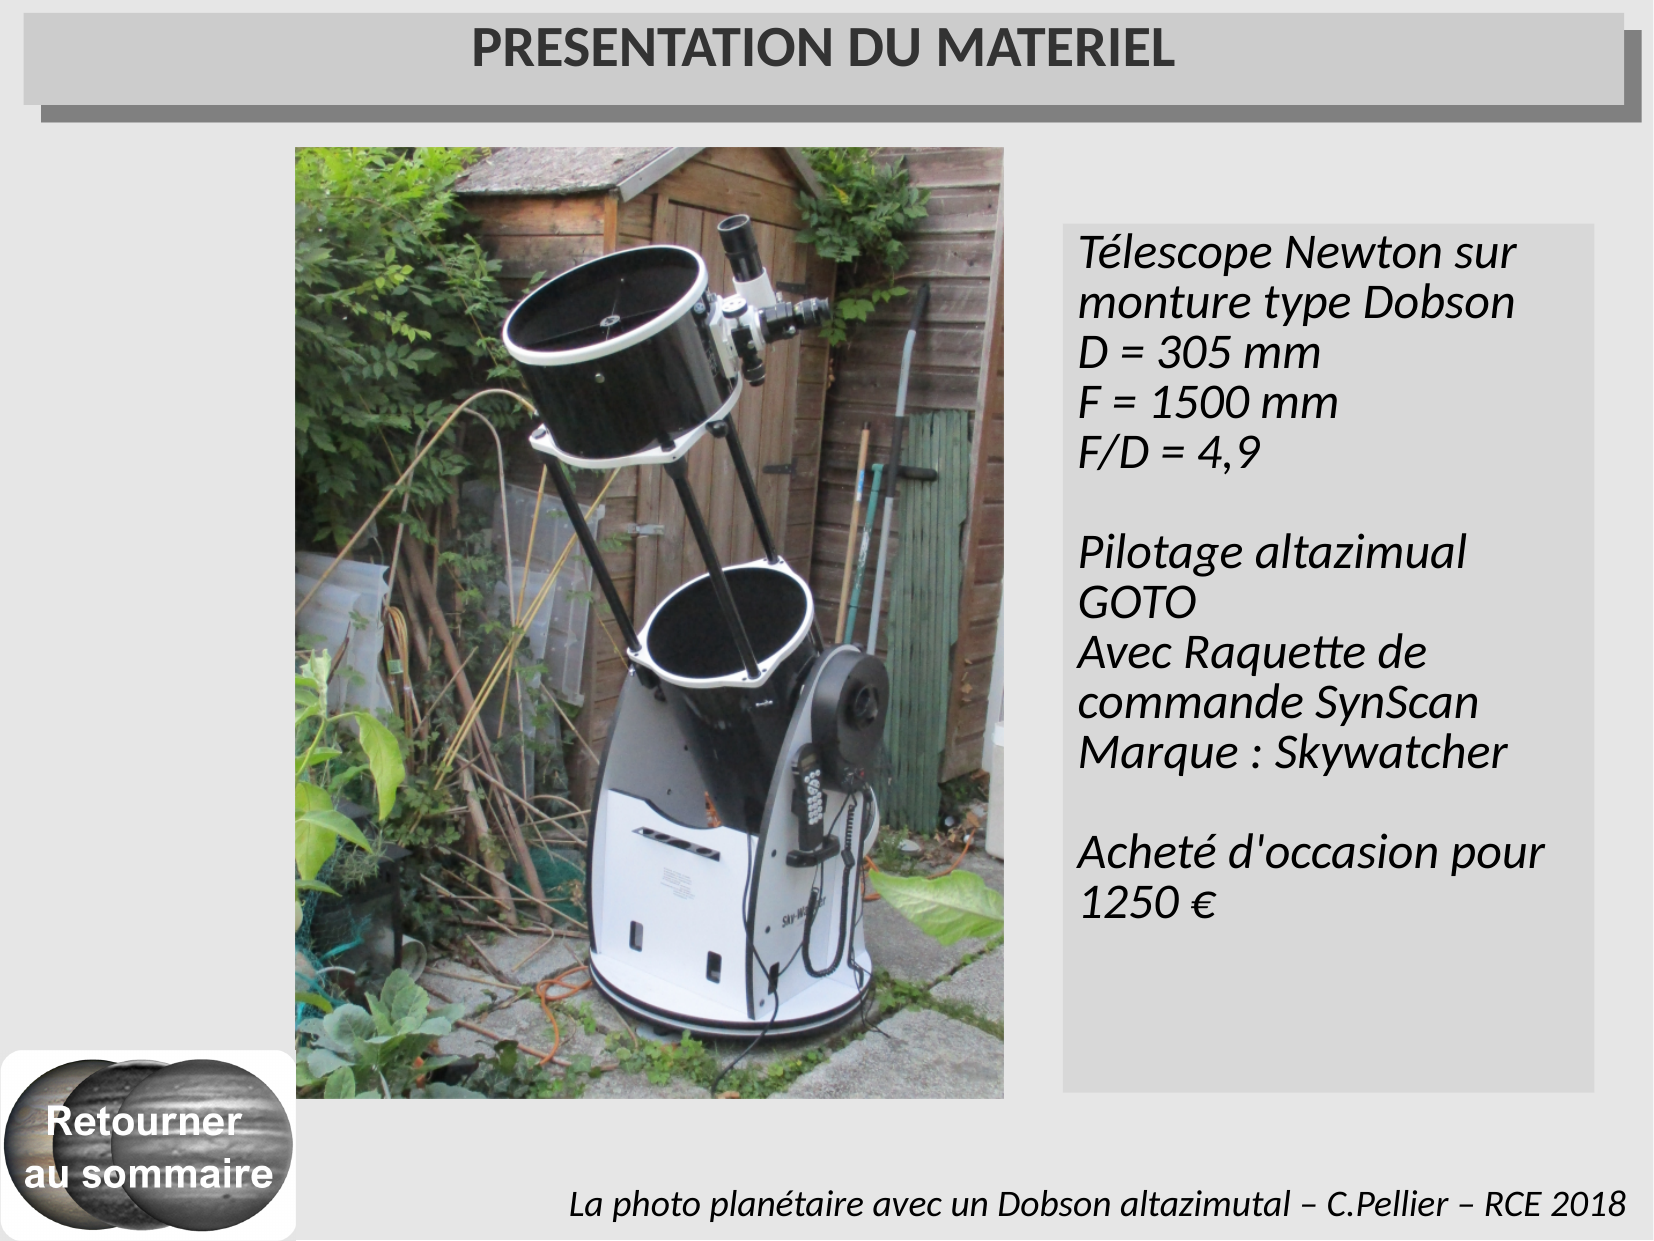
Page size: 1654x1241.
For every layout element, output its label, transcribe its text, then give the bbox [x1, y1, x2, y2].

picture [0, 147, 1004, 1241]
text_box PRESENTATION DU MATERIEL [23, 12, 1625, 105]
text_box La photo planétaire avec un Dobson altazimutal – C.Pellier – RCE 2018 [431, 1181, 1642, 1241]
text_box Télescope Newton sur monture type Dobson D = 305 mm F = 1500 mm F/D = 4,9 Pilotage altazimual GOTO Avec Raquette de commande SynScan Marque : Skywatcher Acheté d'occasion pour 1250 € [1062, 223, 1595, 1093]
